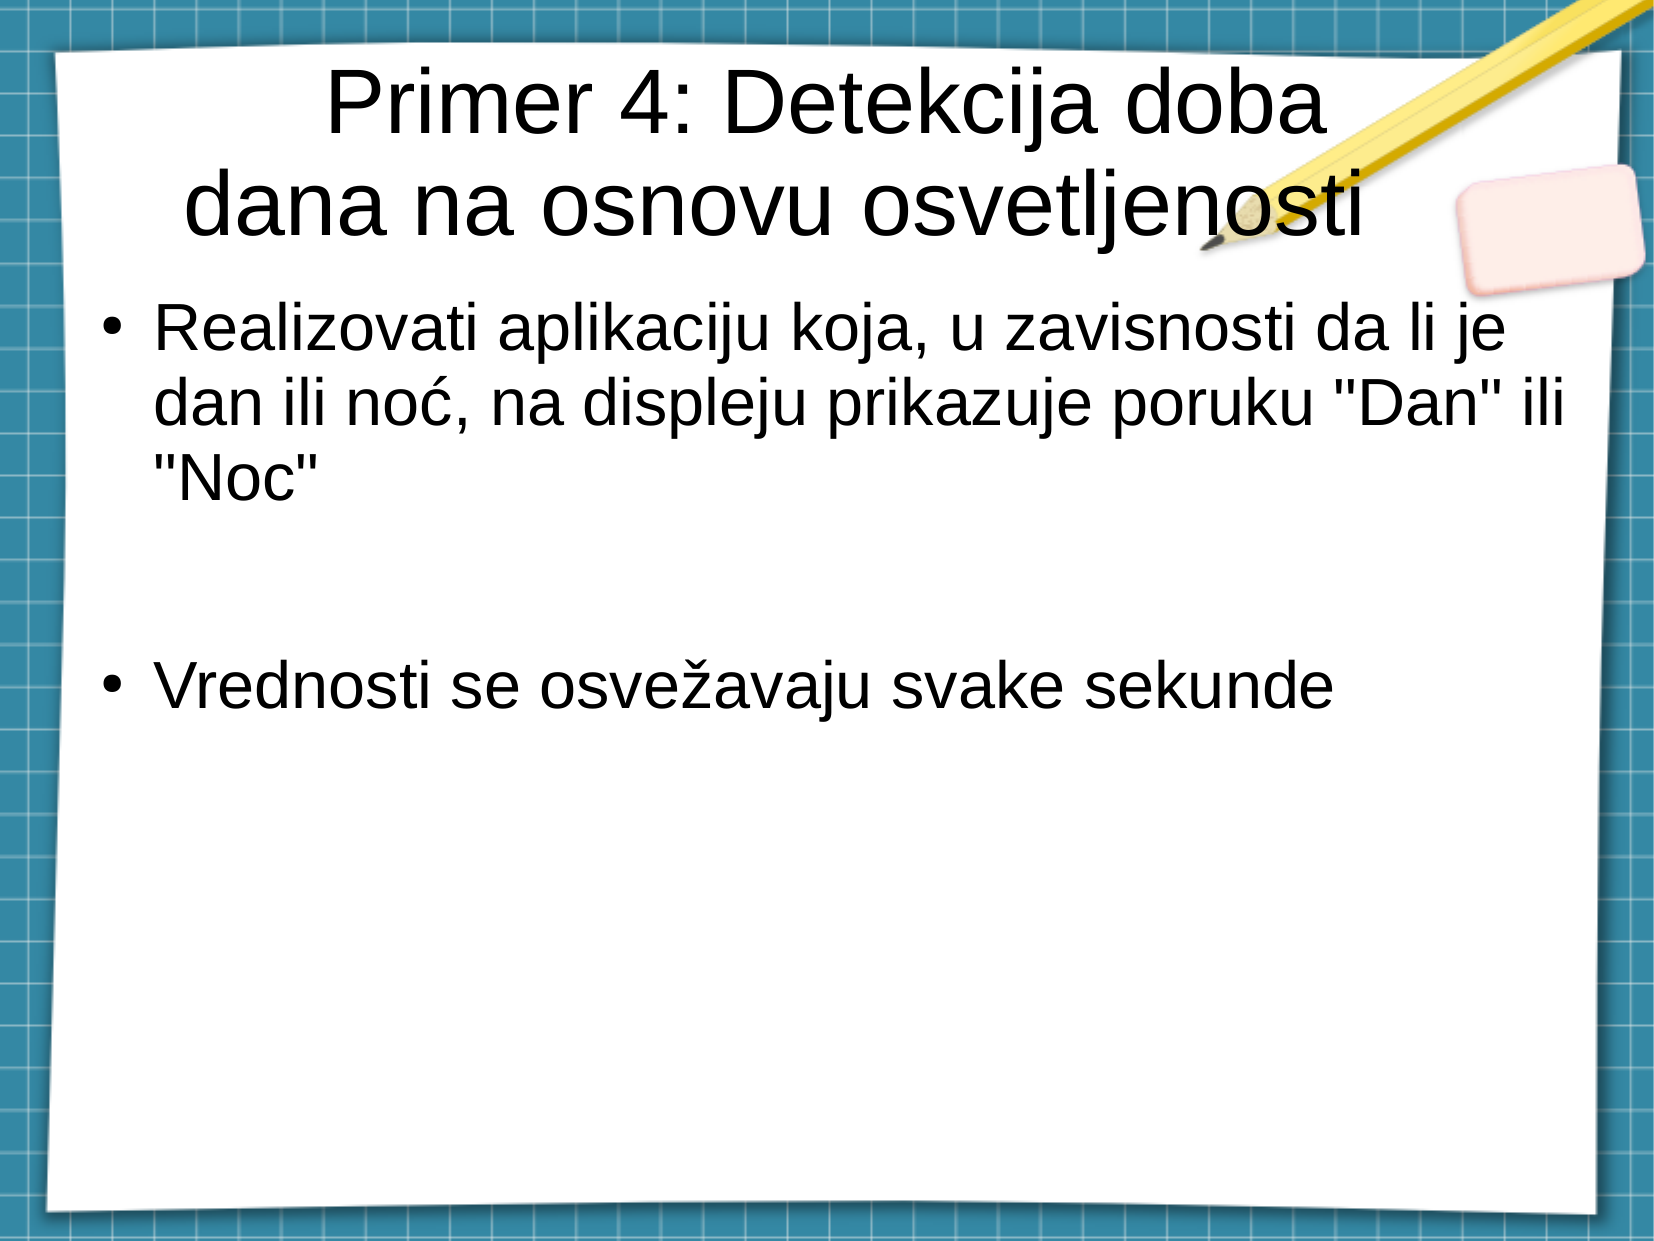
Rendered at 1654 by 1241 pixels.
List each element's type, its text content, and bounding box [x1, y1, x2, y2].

title Primer 4: Detekcija doba dana na osnovu osvetljenosti [82, 49, 1571, 257]
picture [0, 0, 1654, 1241]
list Realizovati aplikaciju koja, u zavisnosti da li je dan ili noć, na displeju prikazuje poruku "Dan" ili "Noc" Vrednosti se osvežavaju svake sekunde [82, 290, 1571, 1010]
